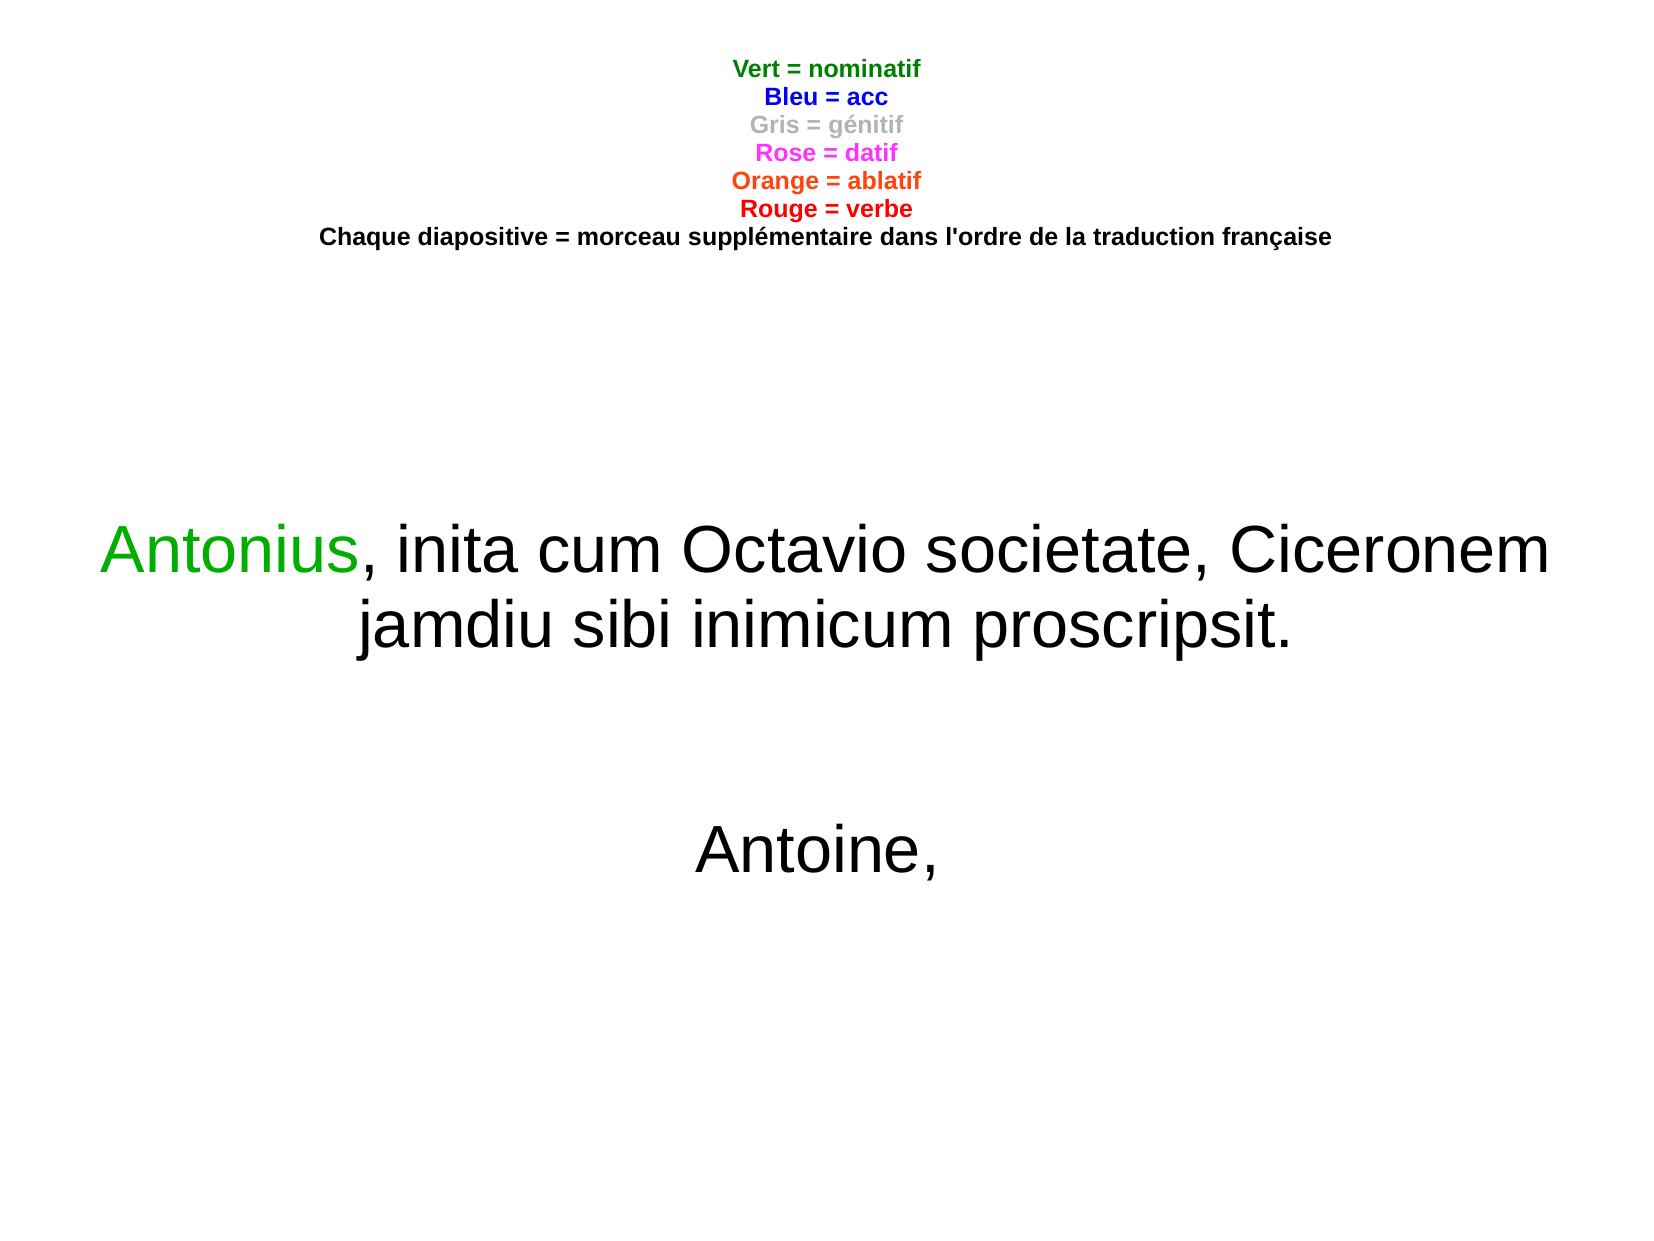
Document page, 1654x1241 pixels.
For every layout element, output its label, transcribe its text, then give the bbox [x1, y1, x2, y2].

subtitle Antonius, inita cum Octavio societate, Ciceronem jamdiu sibi inimicum proscripsit. Antoine, [82, 290, 1571, 1109]
title Vert = nominatif Bleu = acc Gris = génitif Rose = datif Orange = ablatif Rouge = verbe Chaque diapositive = morceau supplémentaire dans l'ordre de la traduction française [82, 49, 1571, 257]
